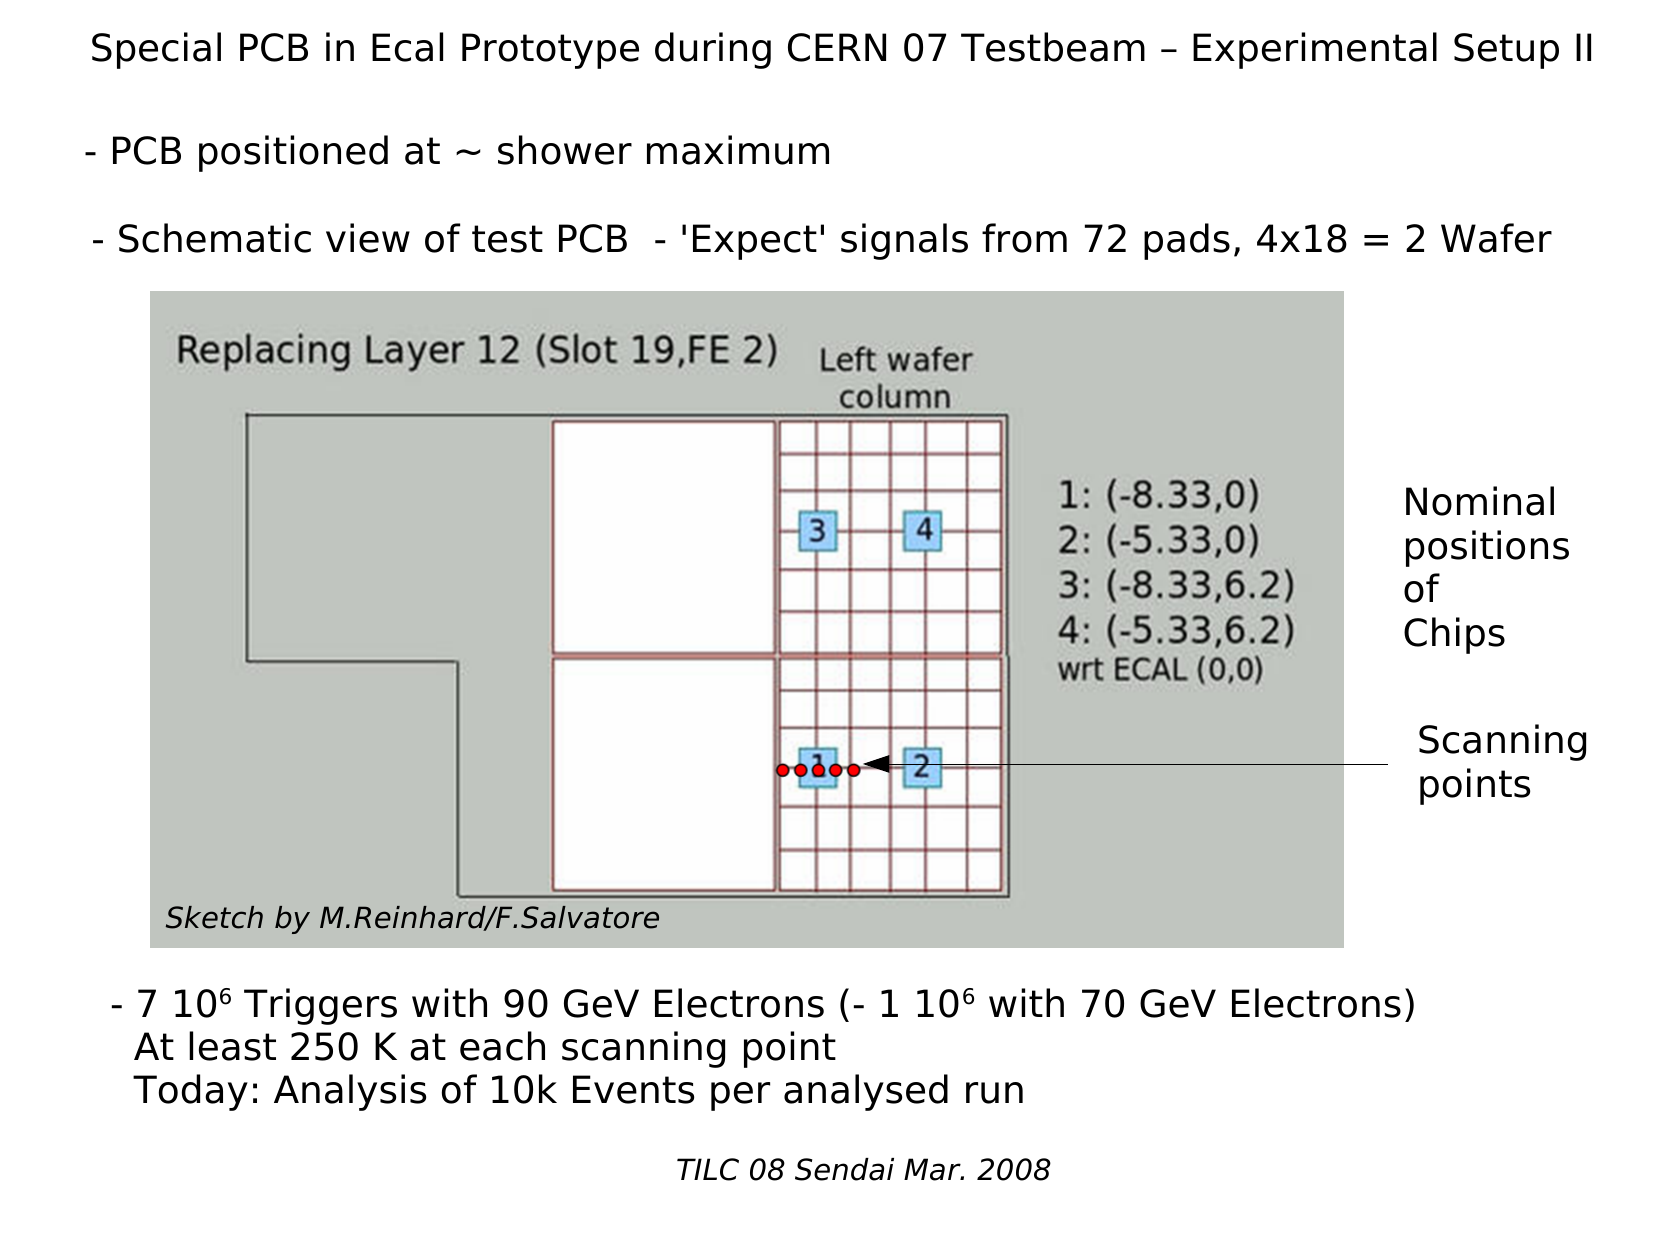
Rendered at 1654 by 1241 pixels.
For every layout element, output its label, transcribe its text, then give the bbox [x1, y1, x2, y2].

text_box Scanning points [1402, 711, 1613, 814]
text_box - 7 106 Triggers with 90 GeV Electrons (- 1 106 with 70 GeV Electrons) At least 250 K at each scanning point Today: Analysis of 10k Events per analysed run [95, 974, 1424, 1241]
text_box - PCB positioned at ~ shower maximum [69, 122, 1285, 225]
text_box - Schematic view of test PCB - 'Expect' signals from 72 pads, 4x18 = 2 Wafer [76, 210, 1538, 269]
picture [150, 291, 1344, 948]
text_box Special PCB in Ecal Prototype during CERN 07 Testbeam – Experimental Setup II [75, 19, 1579, 79]
text_box Nominal positions of Chips [1387, 473, 1583, 663]
text_box Sketch by M.Reinhard/F.Salvatore [150, 894, 676, 944]
